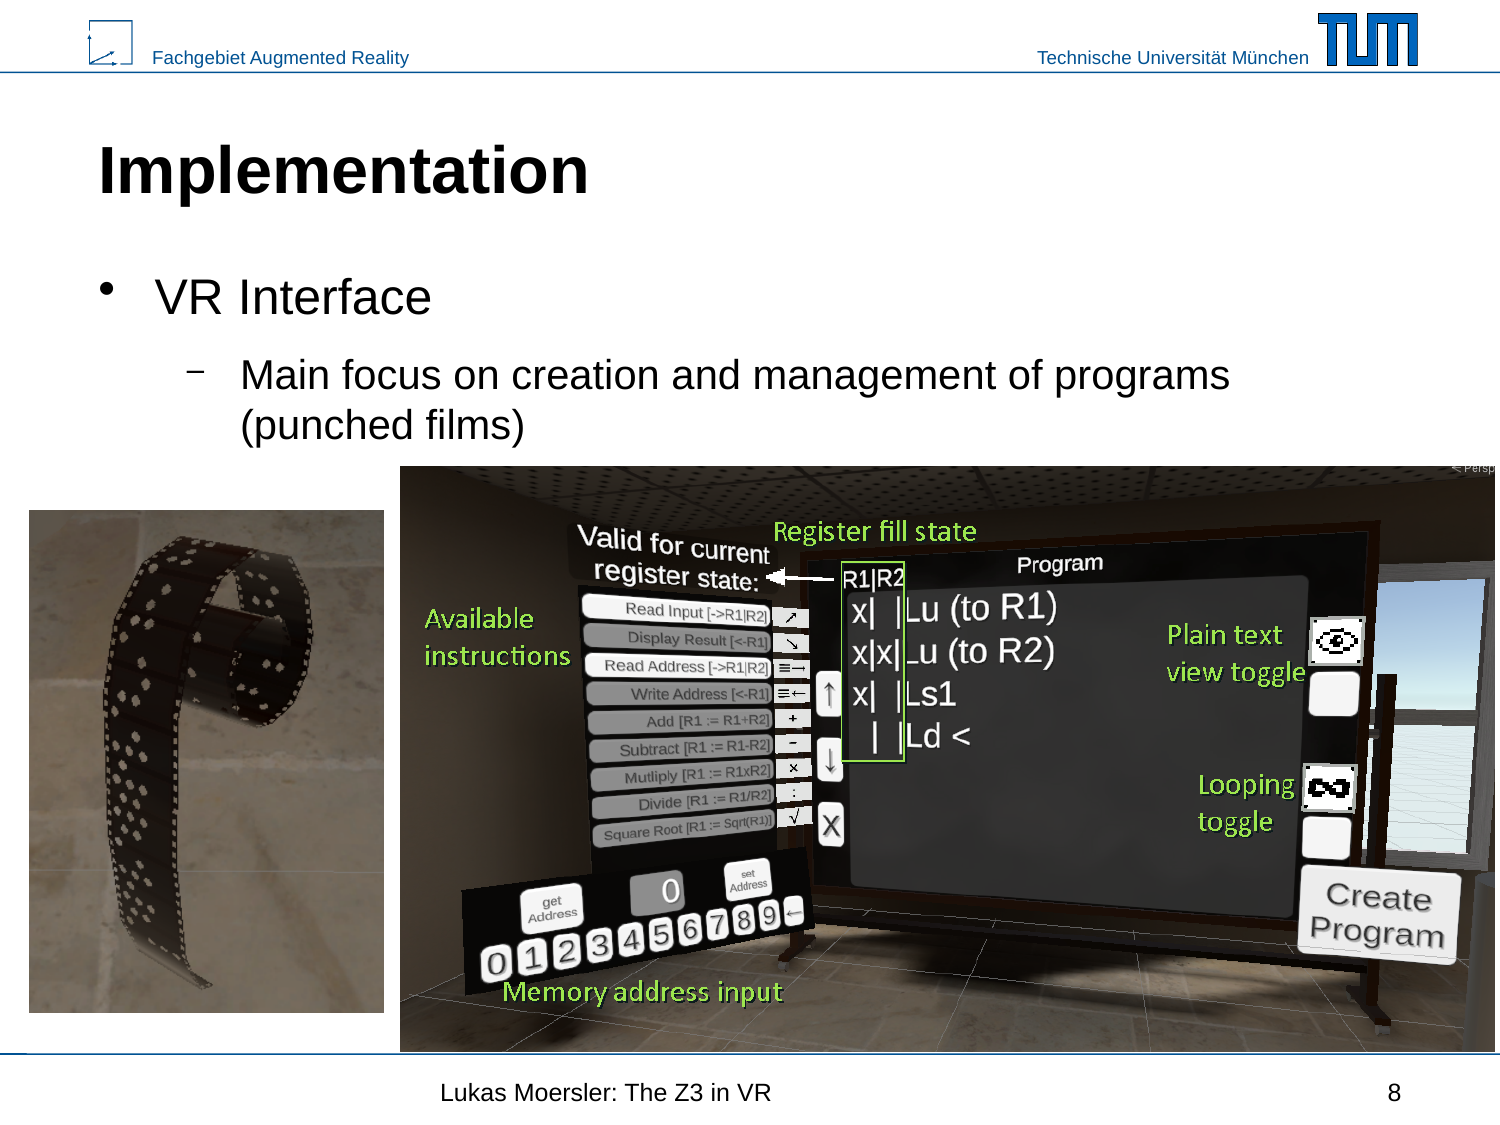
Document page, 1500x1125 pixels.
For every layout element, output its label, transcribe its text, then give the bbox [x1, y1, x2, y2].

slide_number <Foliennummer> [1104, 1066, 1417, 1117]
list VR Interface Main focus on creation and management of programs (punched films) [83, 256, 1417, 1013]
picture [83, 14, 136, 68]
footer Lukas Moersler: The Z3 in VR [425, 1066, 1075, 1117]
picture [29, 510, 384, 1013]
picture [400, 466, 1495, 1052]
title Implementation [83, 114, 1417, 215]
